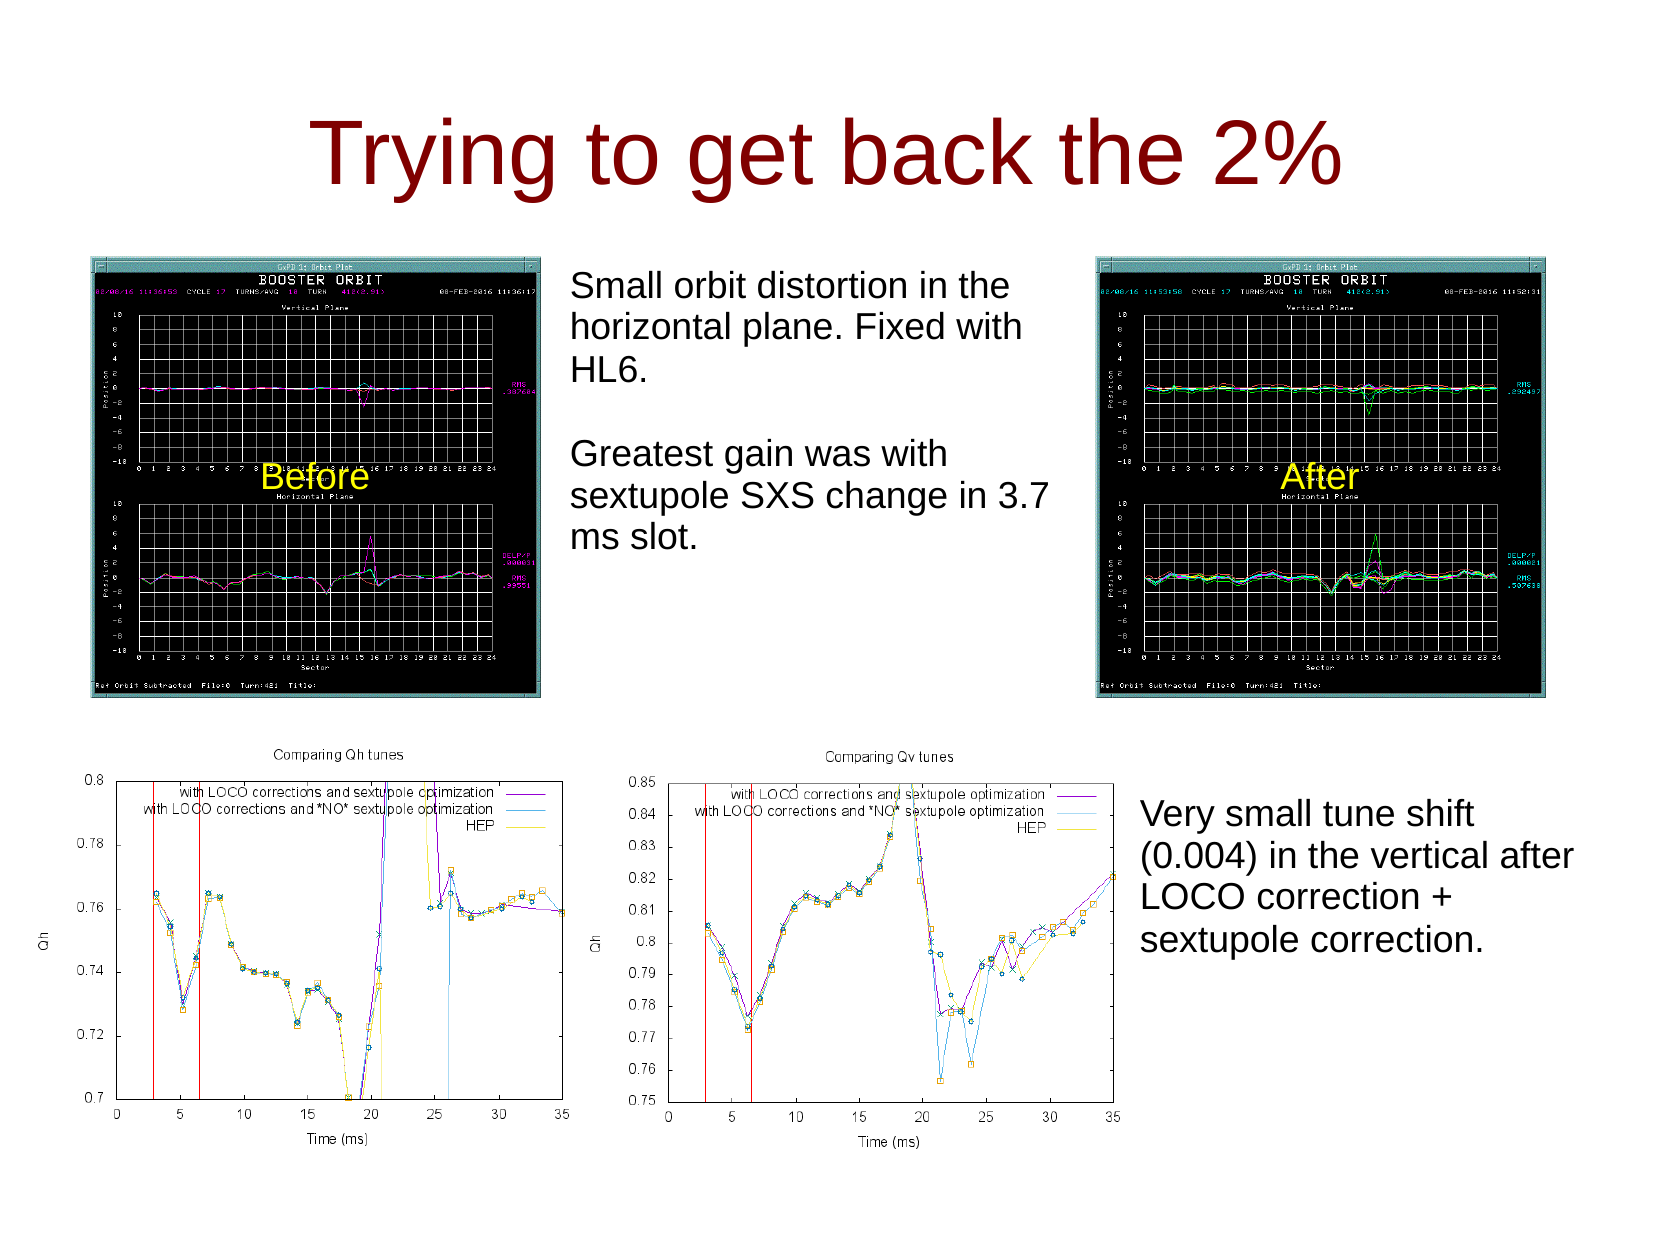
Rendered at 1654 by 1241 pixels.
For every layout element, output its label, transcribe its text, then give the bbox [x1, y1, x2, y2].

picture [90, 256, 541, 698]
title Trying to get back the 2% [82, 49, 1571, 257]
picture [1095, 256, 1546, 698]
text_box Small orbit distortion in the horizontal plane. Fixed with HL6. Greatest gain was with sextupole SXS change in 3.7 ms slot. [555, 256, 1081, 566]
text_box Very small tune shift (0.004) in the vertical after LOCO correction + sextupole correction. [1125, 784, 1617, 968]
picture [33, 731, 1148, 1156]
